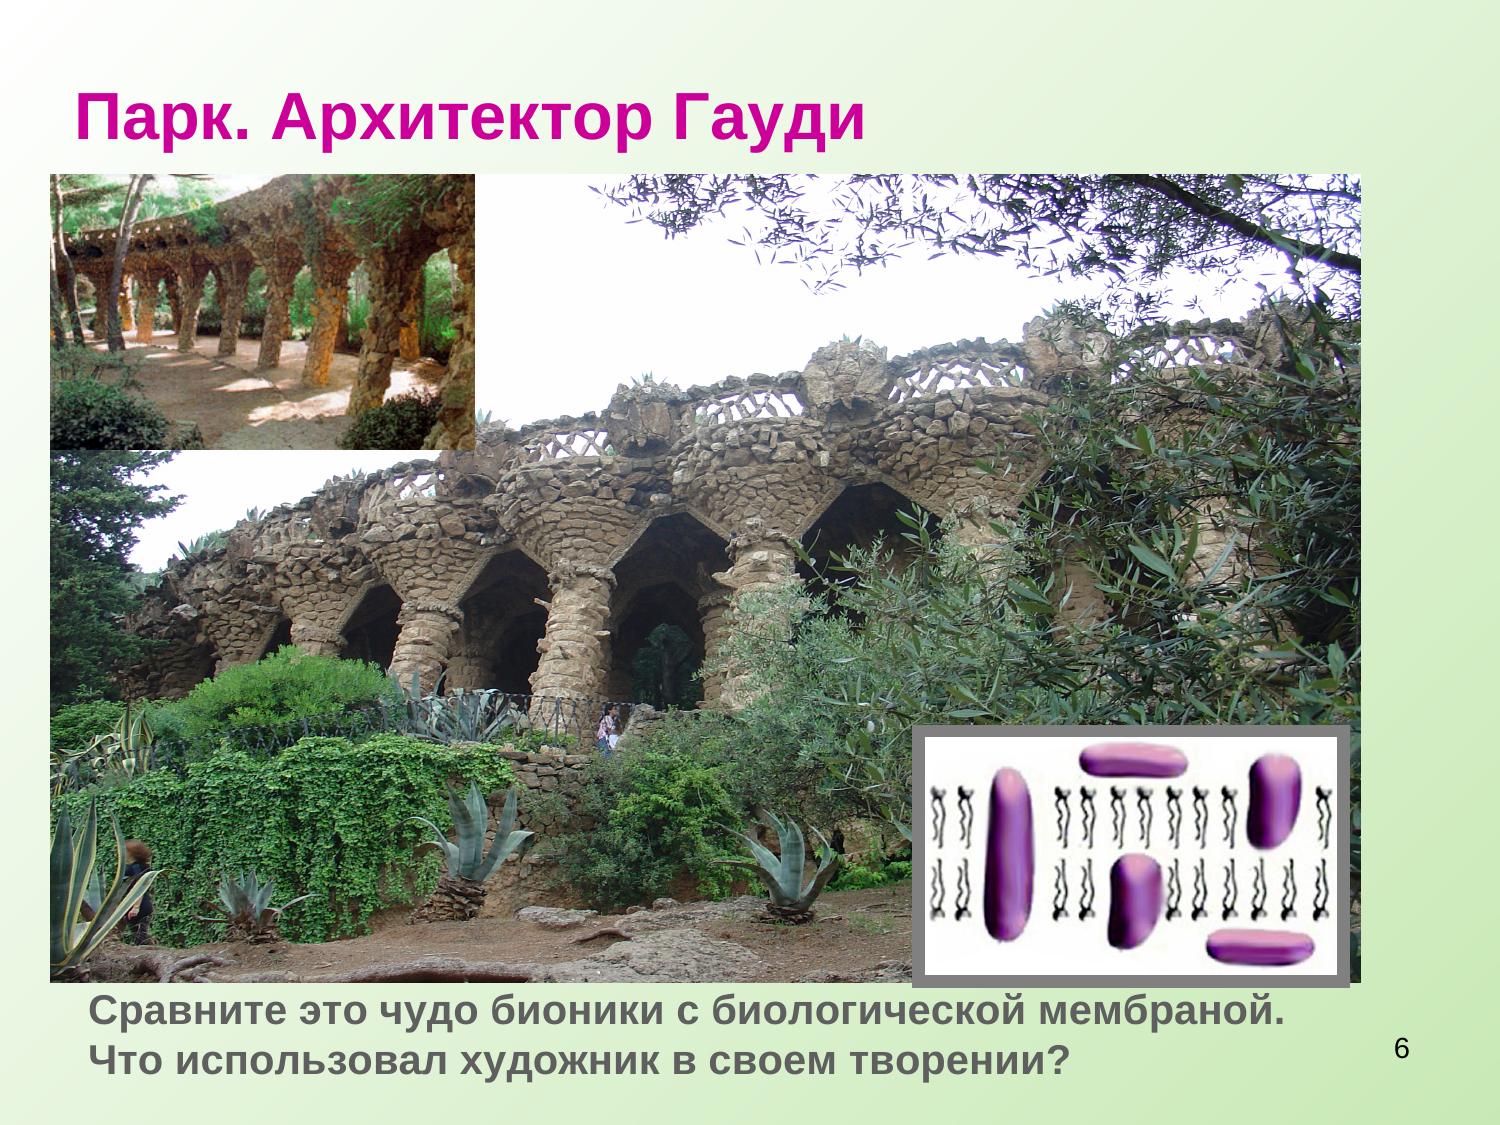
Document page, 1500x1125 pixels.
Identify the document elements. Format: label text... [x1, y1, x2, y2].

picture [924, 737, 1338, 976]
text_box Парк. Архитектор Гауди [59, 65, 884, 161]
picture [50, 174, 1361, 983]
text_box Сравните это чудо бионики с биологической мембраной. Что использовал художник в своем творении? [73, 974, 1301, 1091]
